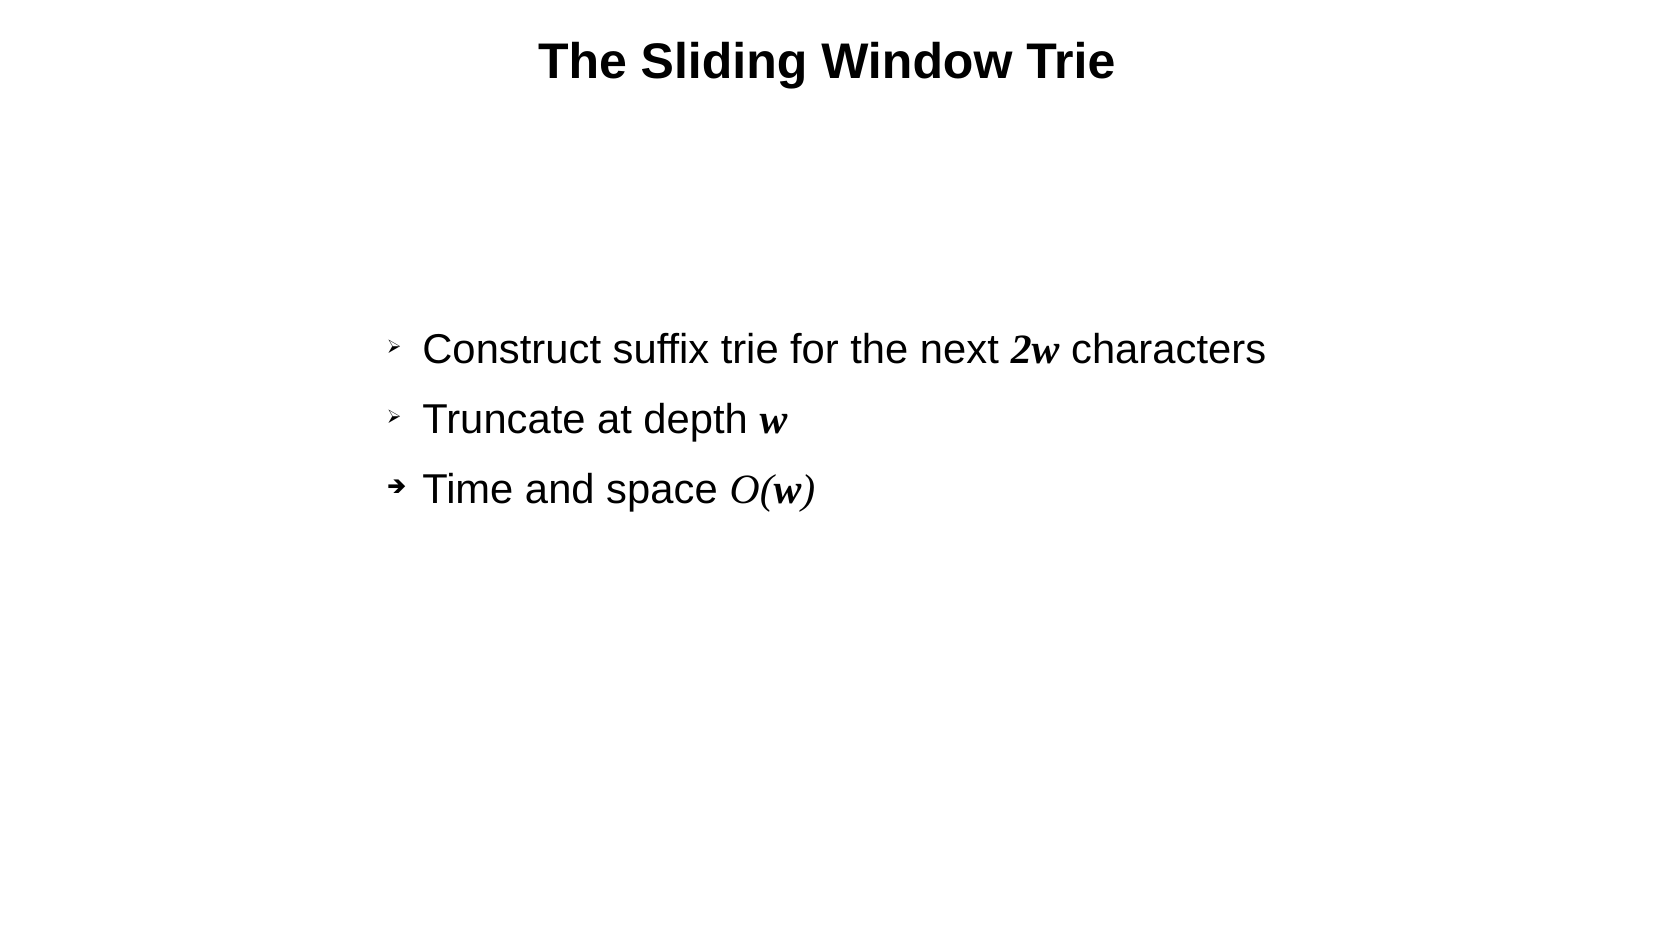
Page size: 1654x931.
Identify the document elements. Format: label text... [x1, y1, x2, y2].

text_box Construct suffix trie for the next 2w characters Truncate at depth w Time and space O(w) [372, 295, 1282, 590]
text_box The Sliding Window Trie [474, 0, 1180, 125]
